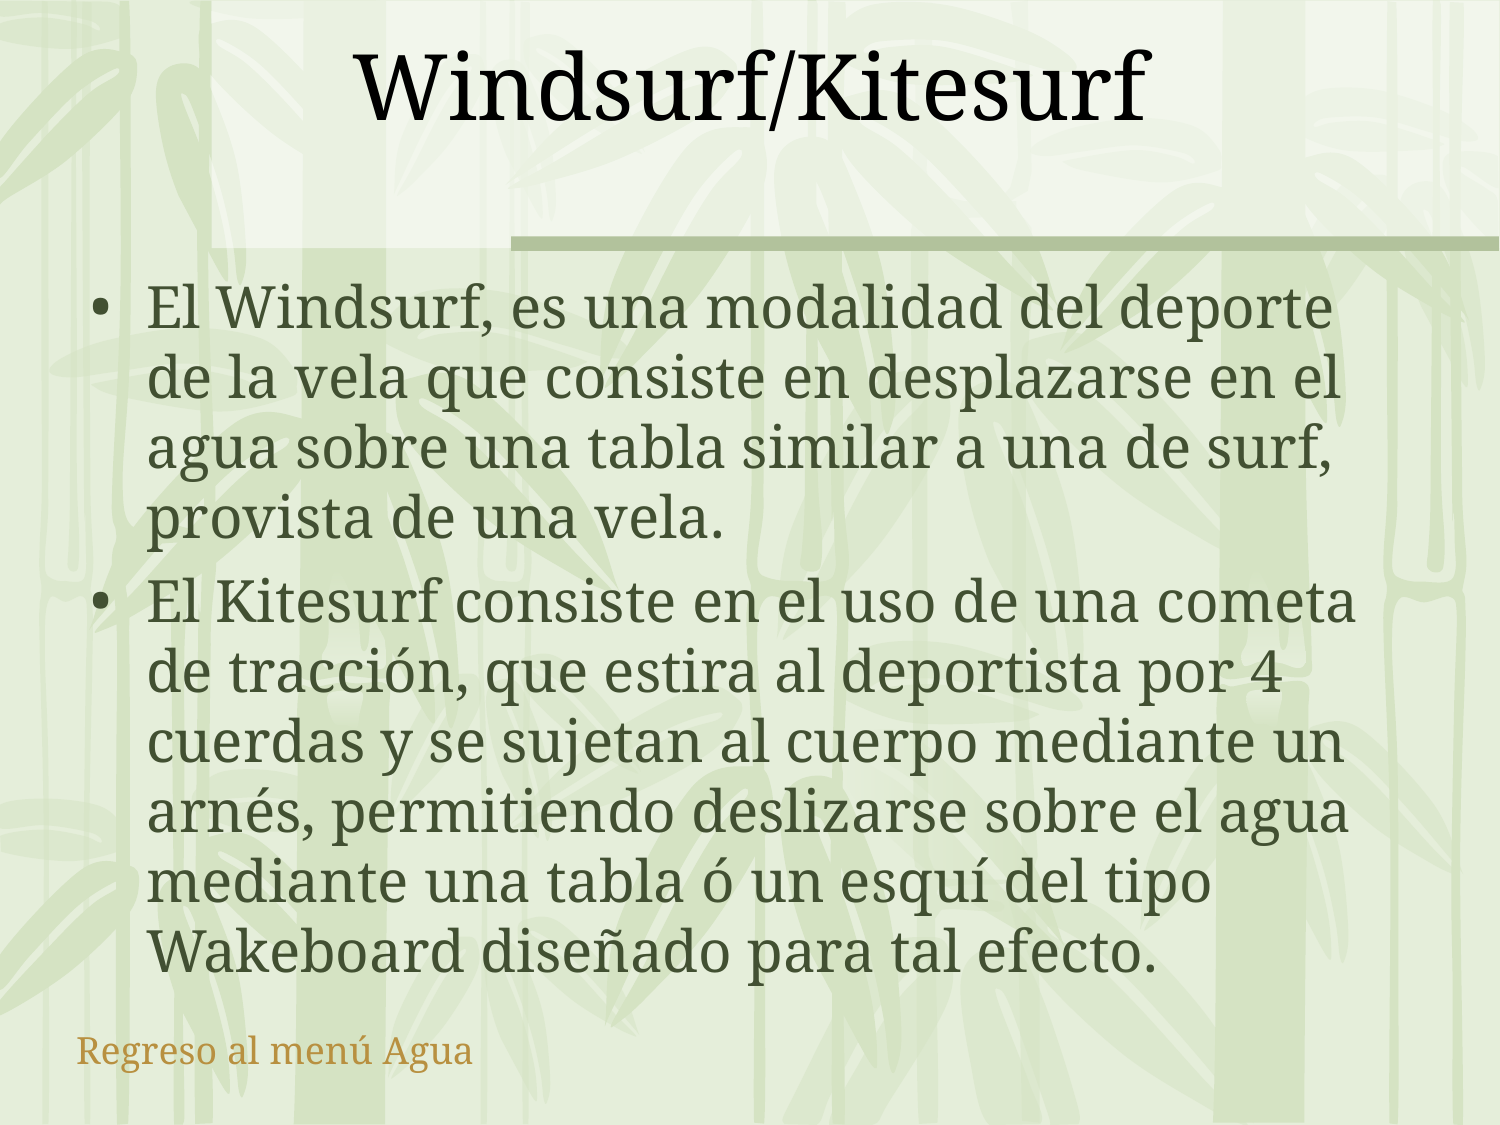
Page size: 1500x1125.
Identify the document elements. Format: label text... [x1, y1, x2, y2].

title Windsurf/Kitesurf [75, 21, 1426, 257]
text_box Regreso al menú Agua [61, 1019, 500, 1086]
list El Windsurf, es una modalidad del deporte de la vela que consiste en desplazarse en el agua sobre una tabla similar a una de surf, provista de una vela. El Kitesurf consiste en el uso de una cometa de tracción, que estira al deportista por 4 cuerdas y se sujetan al cuerpo mediante un arnés, permitiendo deslizarse sobre el agua mediante una tabla ó un esquí del tipo Wakeboard diseñado para tal efecto. [75, 262, 1426, 1006]
